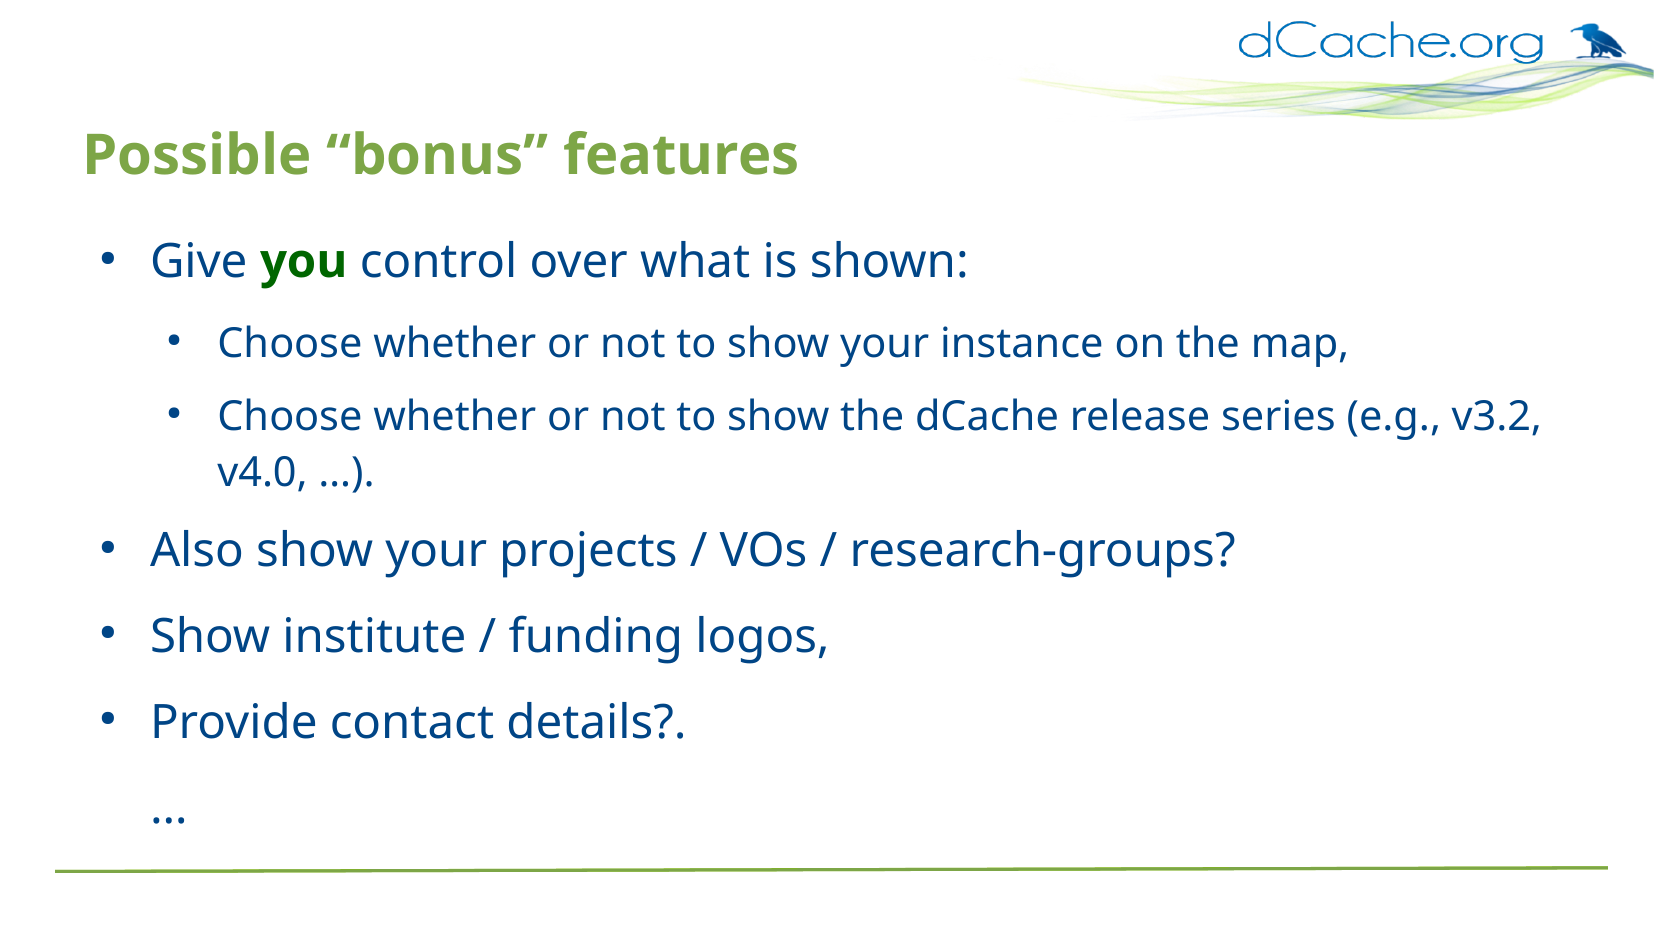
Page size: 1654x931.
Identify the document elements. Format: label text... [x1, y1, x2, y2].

title Possible “bonus” features [82, 116, 1605, 189]
picture [956, 12, 1654, 127]
list Give you control over what is shown: Choose whether or not to show your instance on the map, Choose whether or not to show the dCache release series (e.g., v3.2, v4.0, …). Also show your projects / VOs / research-groups? Show institute / funding logos, Provide contact details?. … [82, 227, 1571, 841]
